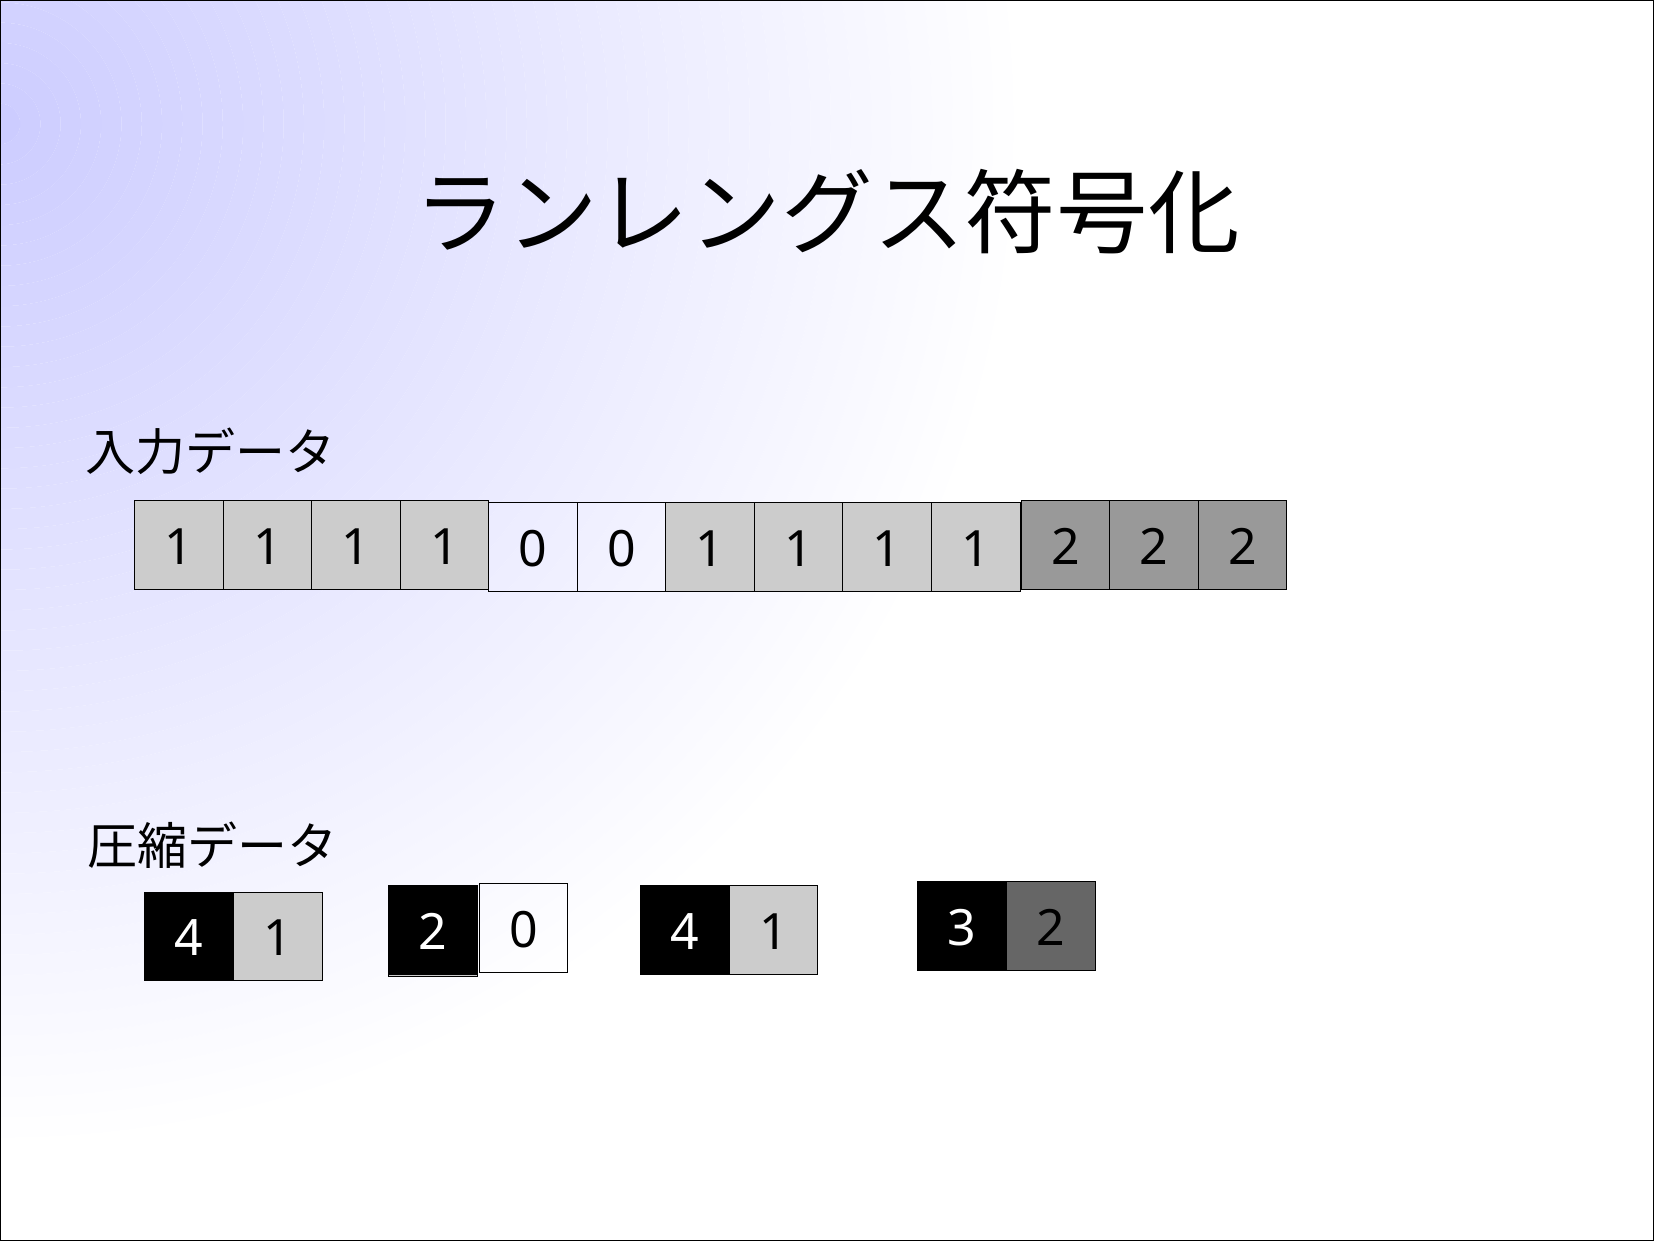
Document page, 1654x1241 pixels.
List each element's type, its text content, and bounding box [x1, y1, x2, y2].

text_box 2 [1199, 500, 1287, 590]
text_box 1 [932, 502, 1021, 592]
title ランレングス符号化 [121, 102, 1534, 311]
text_box 2 [388, 885, 478, 975]
text_box 1 [134, 500, 223, 590]
text_box 1 [754, 502, 843, 592]
text_box 2 [1021, 500, 1110, 590]
text_box 2 [1006, 881, 1096, 971]
text_box 0 [479, 883, 568, 973]
text_box 入力データ [85, 412, 411, 463]
text_box 4 [144, 892, 233, 981]
text_box 0 [578, 502, 665, 592]
text_box 4 [640, 885, 729, 975]
text_box 圧縮データ [87, 806, 413, 857]
text_box 1 [665, 502, 754, 592]
text_box 1 [223, 500, 312, 590]
text_box 2 [1110, 500, 1199, 590]
text_box 1 [312, 500, 401, 590]
text_box 1 [233, 892, 323, 981]
text_box 1 [729, 885, 818, 975]
text_box 1 [401, 500, 489, 590]
text_box 1 [843, 502, 932, 592]
text_box 3 [917, 881, 1006, 971]
text_box 0 [488, 502, 578, 592]
